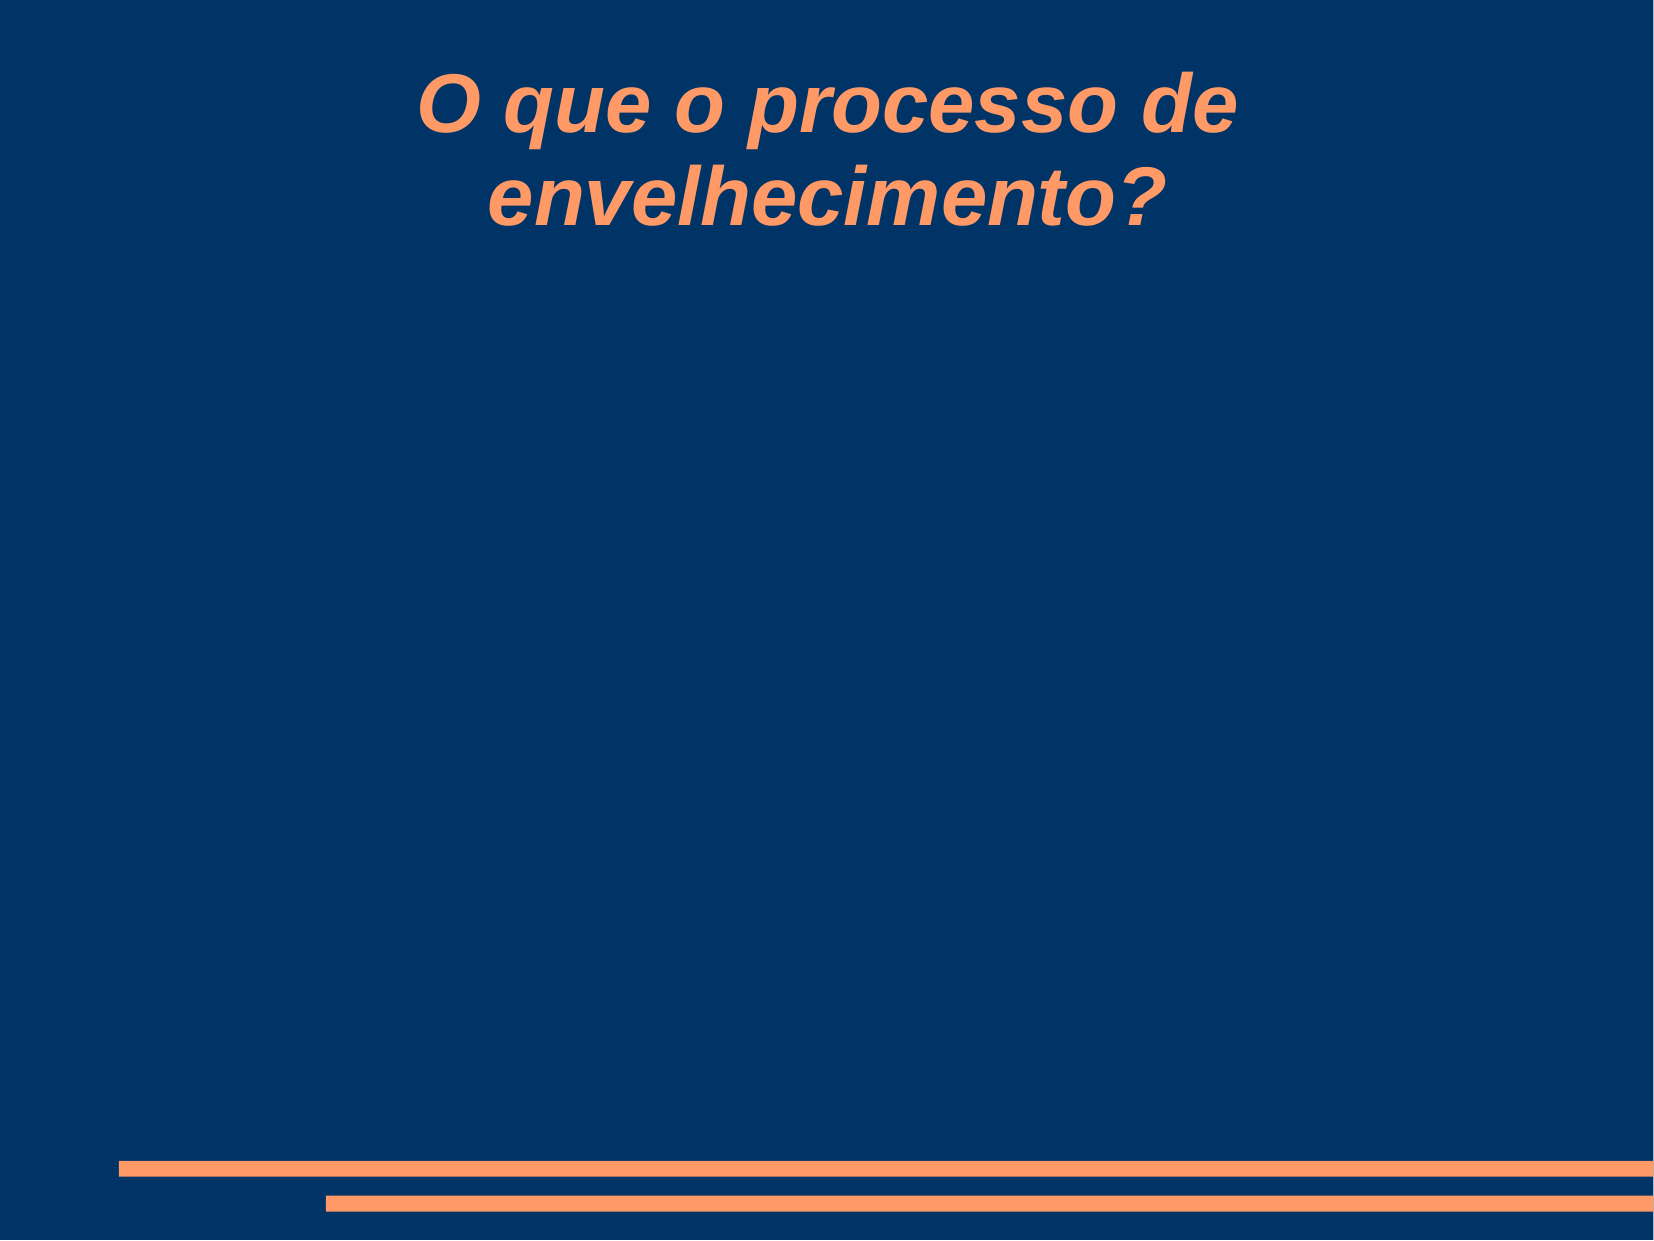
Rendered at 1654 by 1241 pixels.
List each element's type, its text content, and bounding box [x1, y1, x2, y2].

title O que o processo de envelhecimento? [121, 53, 1534, 246]
